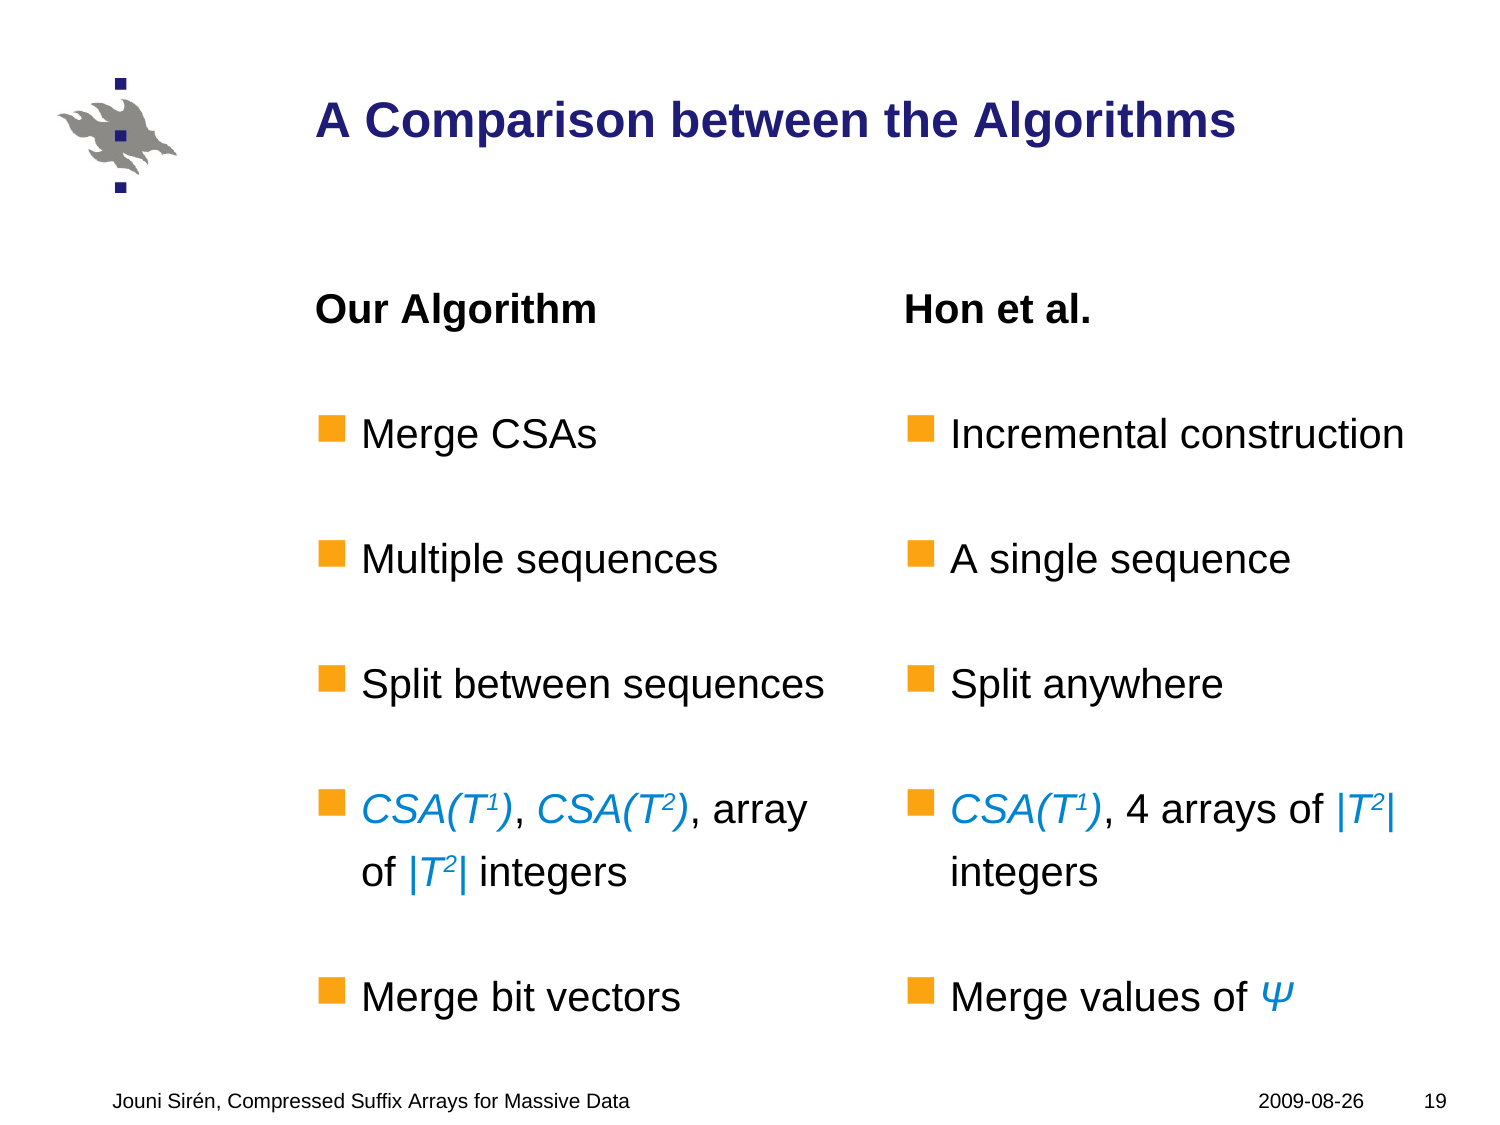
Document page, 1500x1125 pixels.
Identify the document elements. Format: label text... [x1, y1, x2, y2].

list Hon et al. Incremental construction A single sequence Split anywhere CSA(T1), 4 arrays of |T2| integers Merge values of Ψ [889, 262, 1451, 1076]
list Our Algorithm Merge CSAs Multiple sequences Split between sequences CSA(T1), CSA(T2), array of |T2| integers Merge bit vectors [299, 262, 862, 1091]
title A Comparison between the Algorithms [299, 17, 1450, 216]
picture [57, 78, 177, 193]
